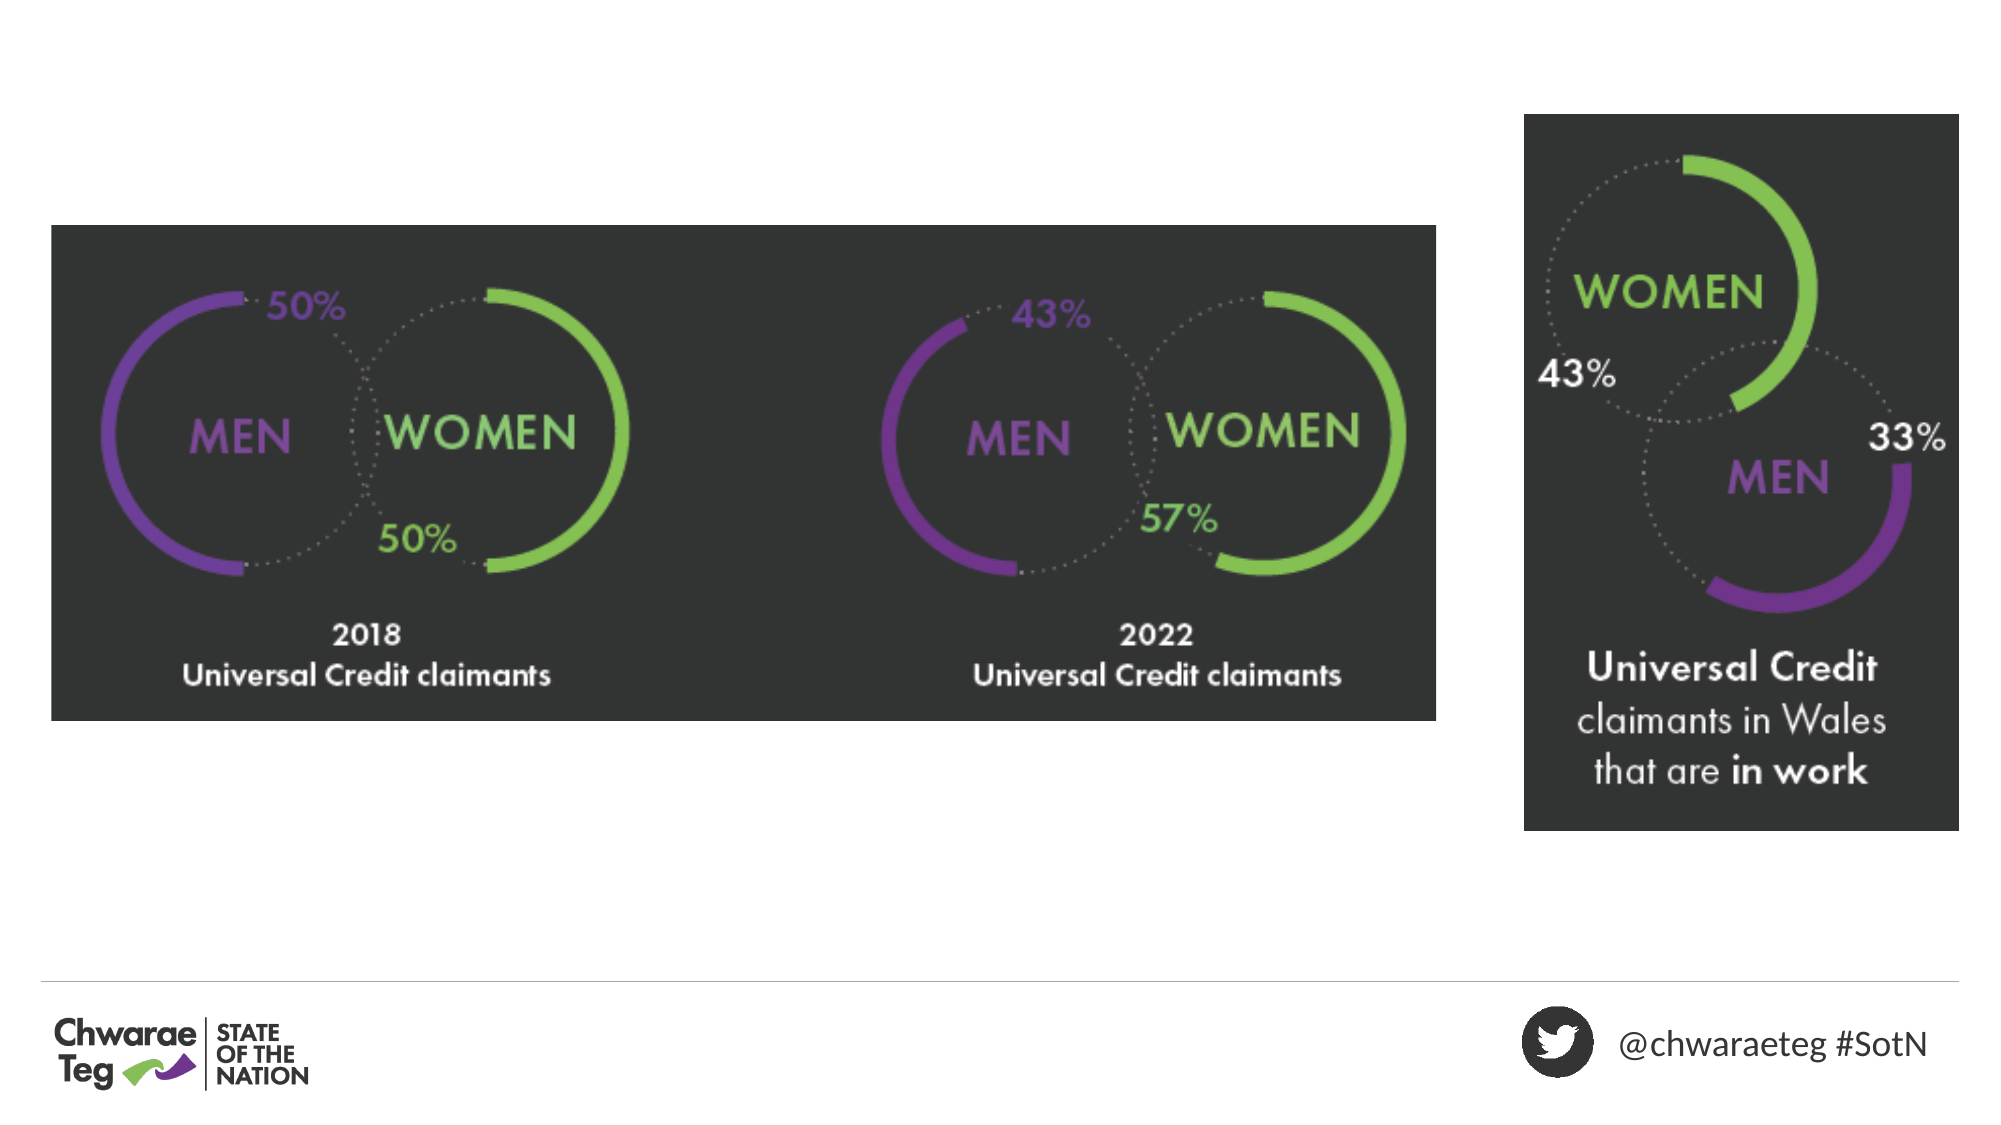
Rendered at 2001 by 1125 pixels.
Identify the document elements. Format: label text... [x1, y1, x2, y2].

text_box @chwaraeteg #SotN [1601, 1011, 1983, 1072]
picture [51, 225, 1437, 721]
picture [18, 998, 352, 1104]
picture [1524, 114, 1959, 831]
picture [1514, 998, 1602, 1085]
